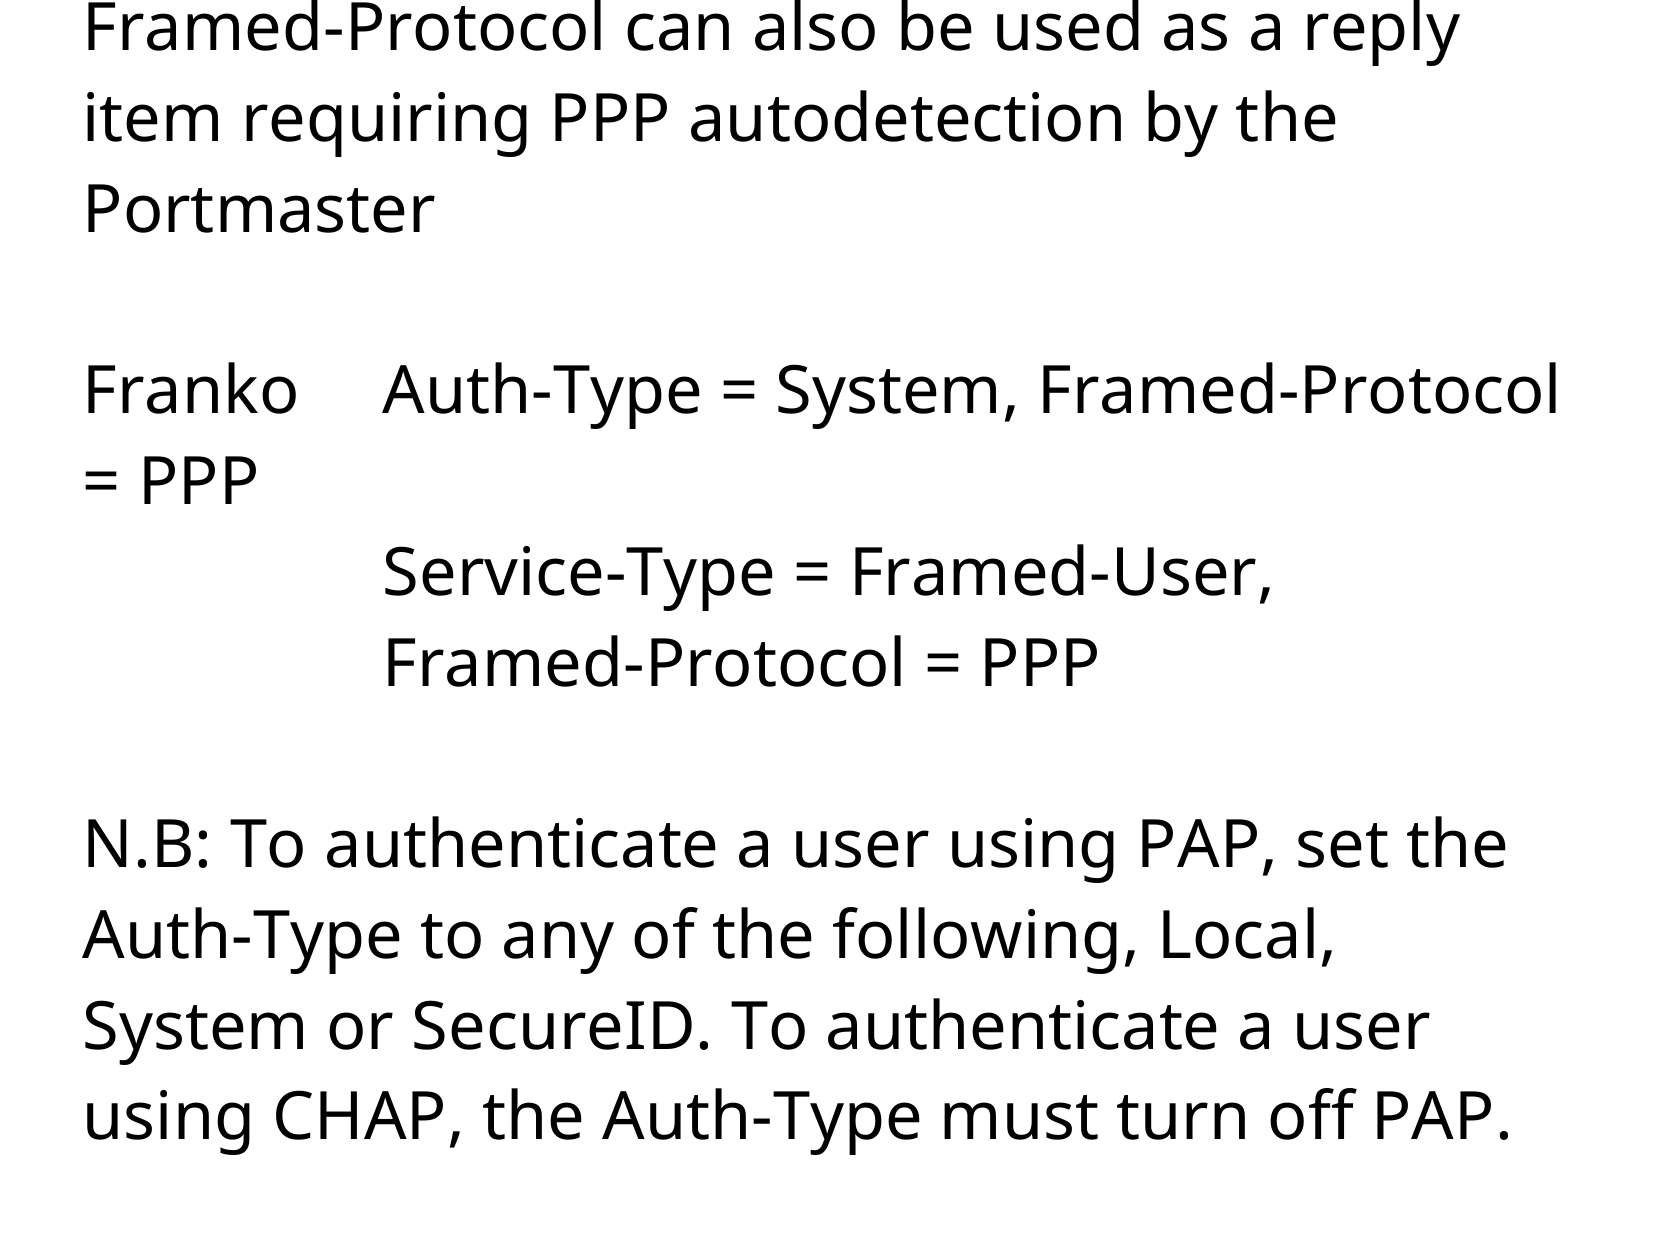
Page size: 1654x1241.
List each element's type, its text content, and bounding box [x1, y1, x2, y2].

subtitle Framed-Protocol can also be used as a reply item requiring PPP autodetection by the Portmaster Franko Auth-Type = System, Framed-Protocol = PPP Service-Type = Framed-User, Framed-Protocol = PPP N.B: To authenticate a user using PAP, set the Auth-Type to any of the following, Local, System or SecureID. To authenticate a user using CHAP, the Auth-Type must turn off PAP. [82, 37, 1571, 1102]
